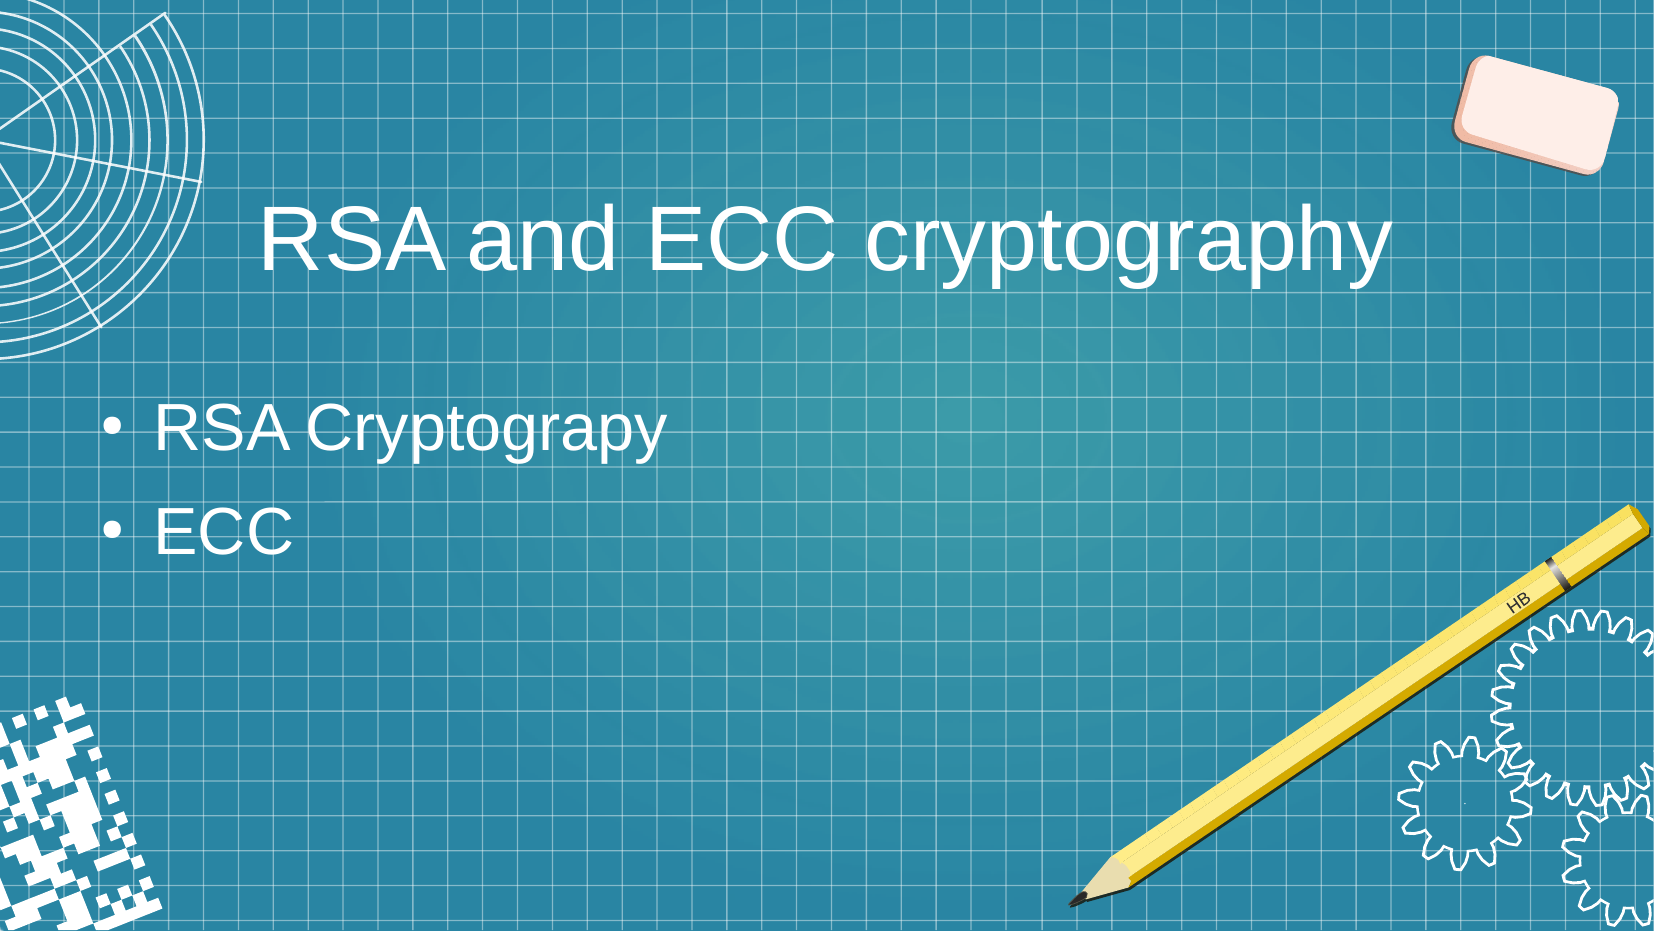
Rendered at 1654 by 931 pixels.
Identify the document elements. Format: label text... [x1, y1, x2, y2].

list RSA Cryptograpy ECC [82, 389, 1571, 842]
title RSA and ECC cryptography [82, 132, 1571, 346]
